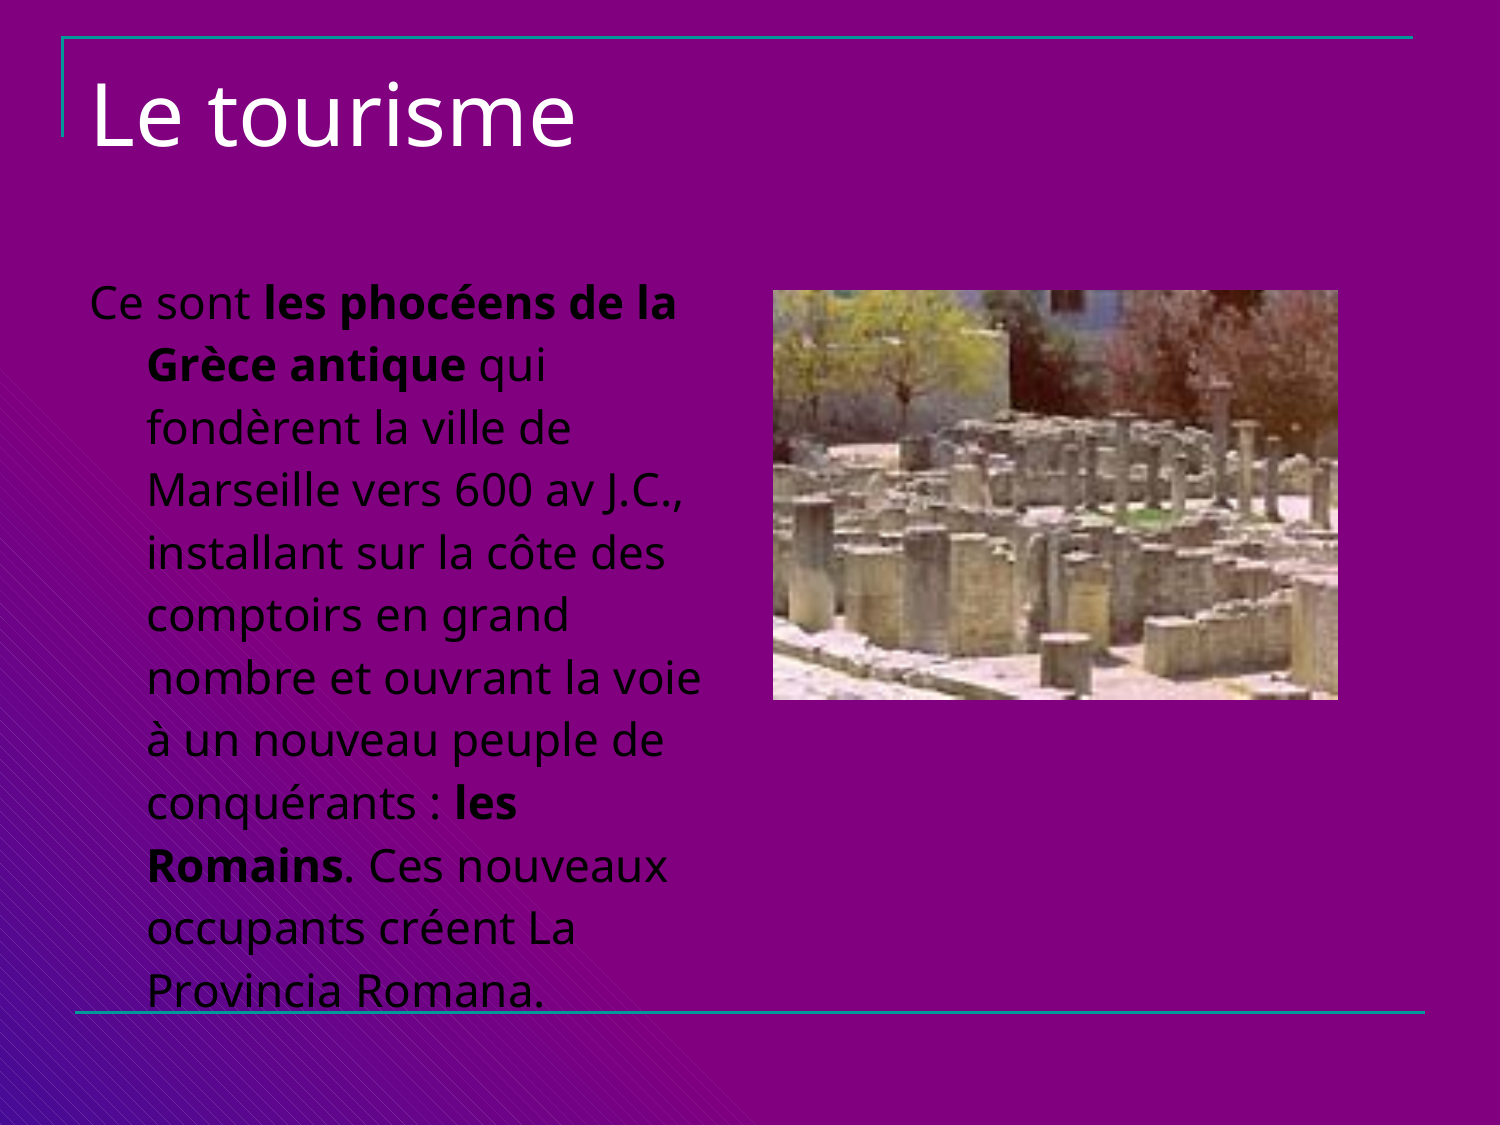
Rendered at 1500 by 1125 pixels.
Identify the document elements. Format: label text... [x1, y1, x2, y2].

picture [773, 290, 1338, 700]
title Le tourisme [75, 45, 1426, 233]
list Ce sont les phocéens de la Grèce antique qui fondèrent la ville de Marseille vers 600 av J.C., installant sur la côte des comptoirs en grand nombre et ouvrant la voie à un nouveau peuple de conquérants : les Romains. Ces nouveaux occupants créent La Provincia Romana. [75, 262, 738, 1006]
